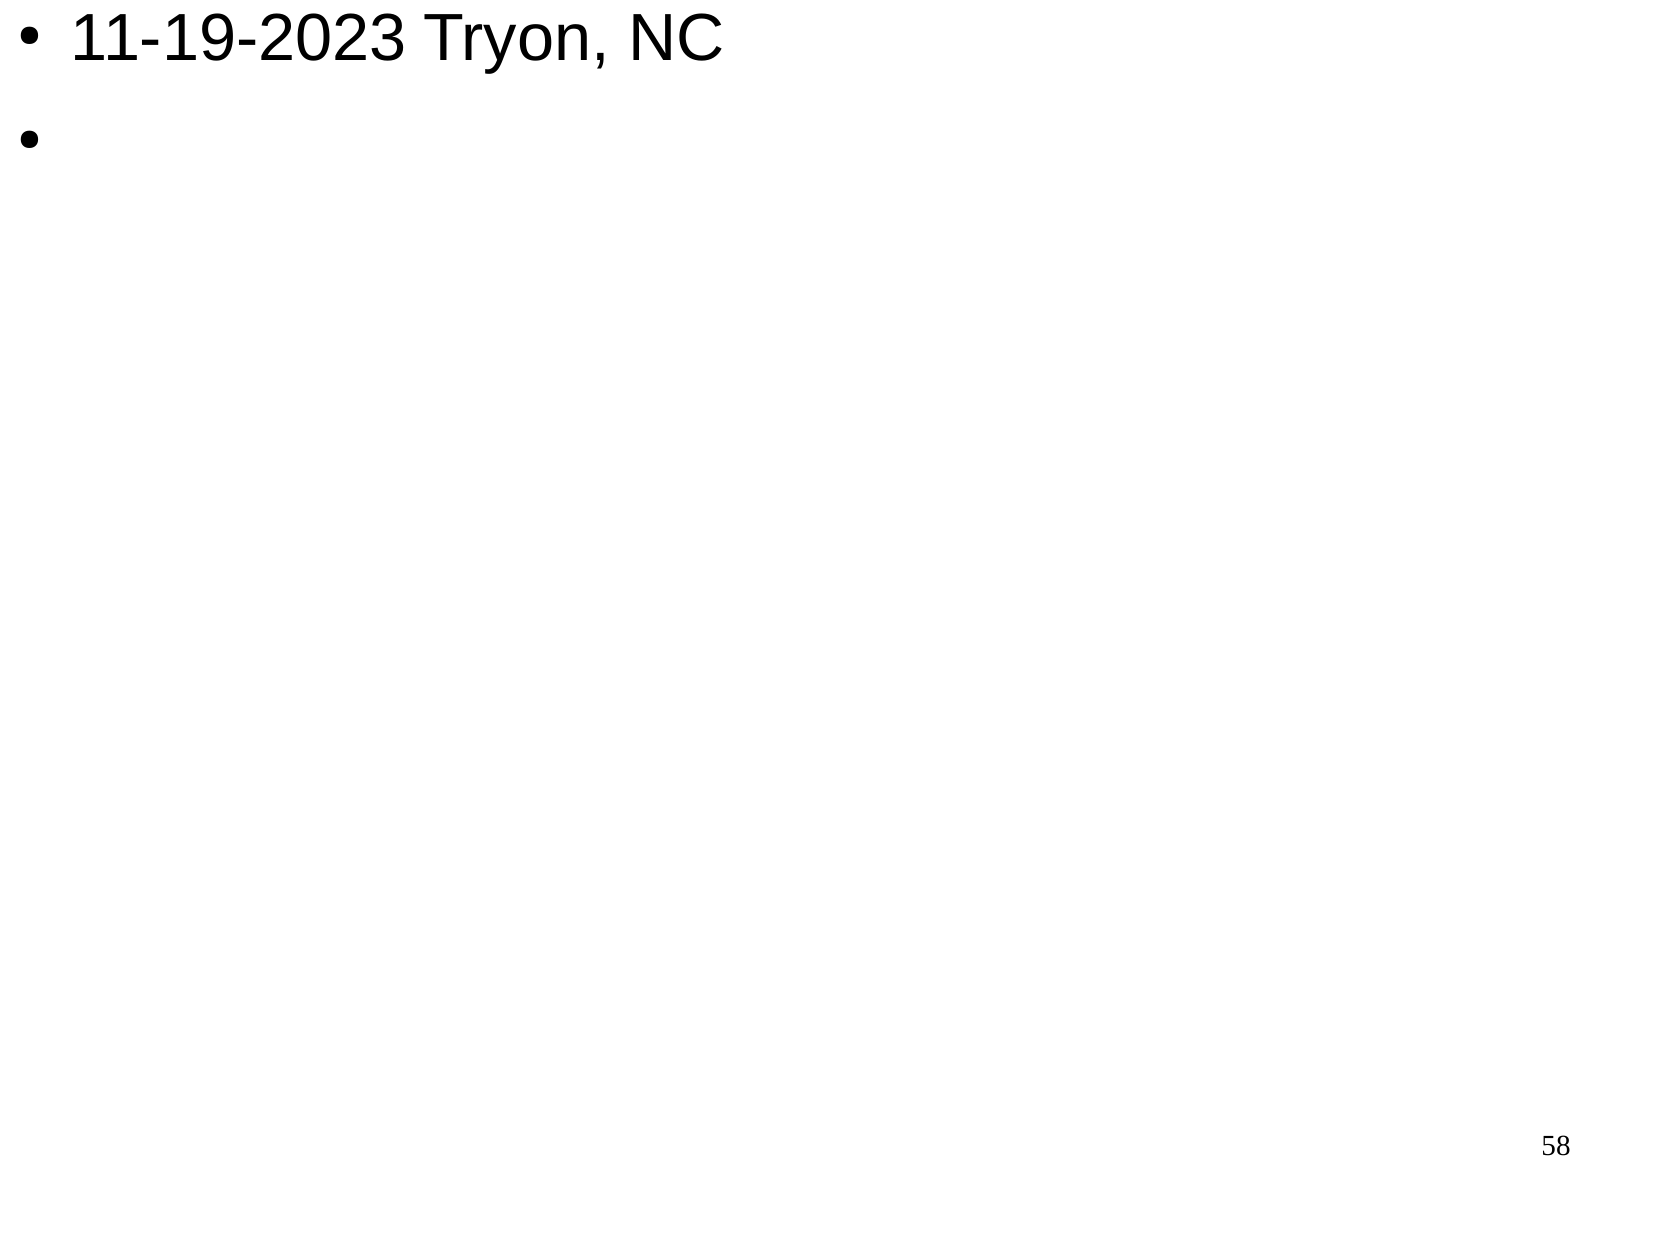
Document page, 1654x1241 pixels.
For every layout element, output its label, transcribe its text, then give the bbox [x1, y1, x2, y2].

list 11-19-2023 Tryon, NC [0, 0, 1651, 1238]
